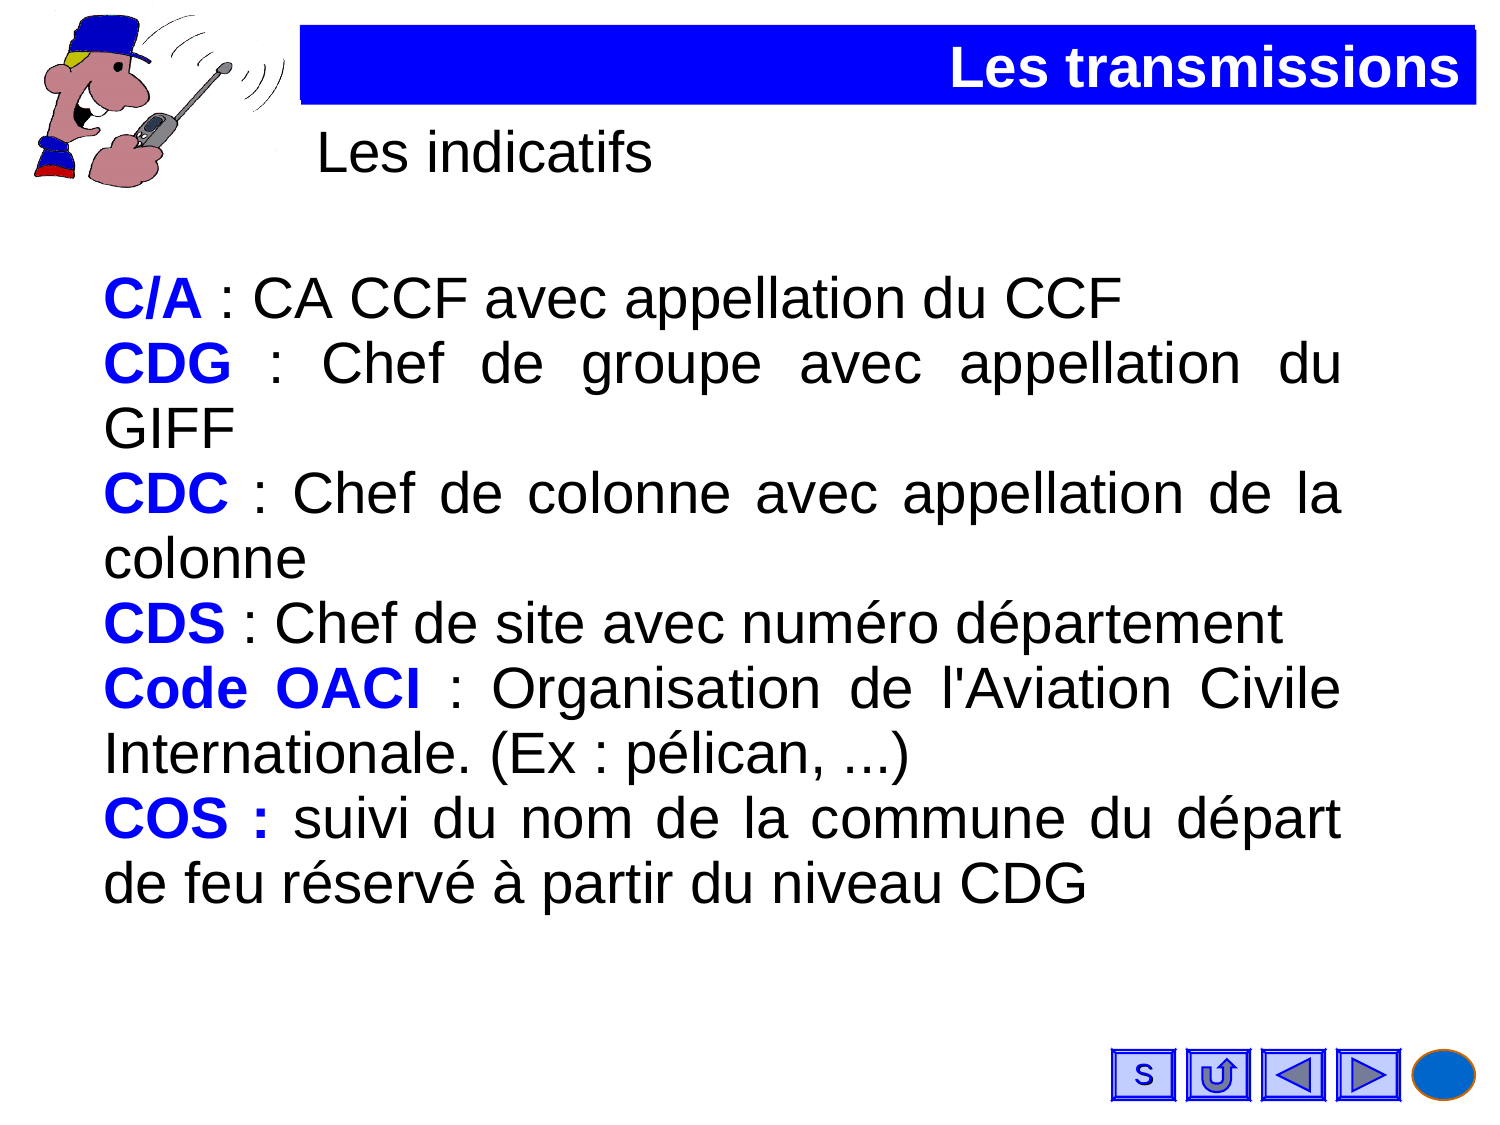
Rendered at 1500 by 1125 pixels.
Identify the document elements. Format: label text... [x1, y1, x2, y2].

picture [0, 0, 296, 207]
text_box Les indicatifs [301, 112, 774, 201]
text_box [1412, 1049, 1476, 1101]
text_box Les transmissions [301, 29, 1477, 105]
text_box C/A : CA CCF avec appellation du CCF CDG : Chef de groupe avec appellation du GIFF CDC : Chef de colonne avec appellation de la colonne CDS : Chef de site avec numéro département Code OACI : Organisation de l'Aviation Civile Internationale. (Ex : pélican, ...) COS : suivi du nom de la commune du départ de feu réservé à partir du niveau CDG [88, 258, 1359, 997]
